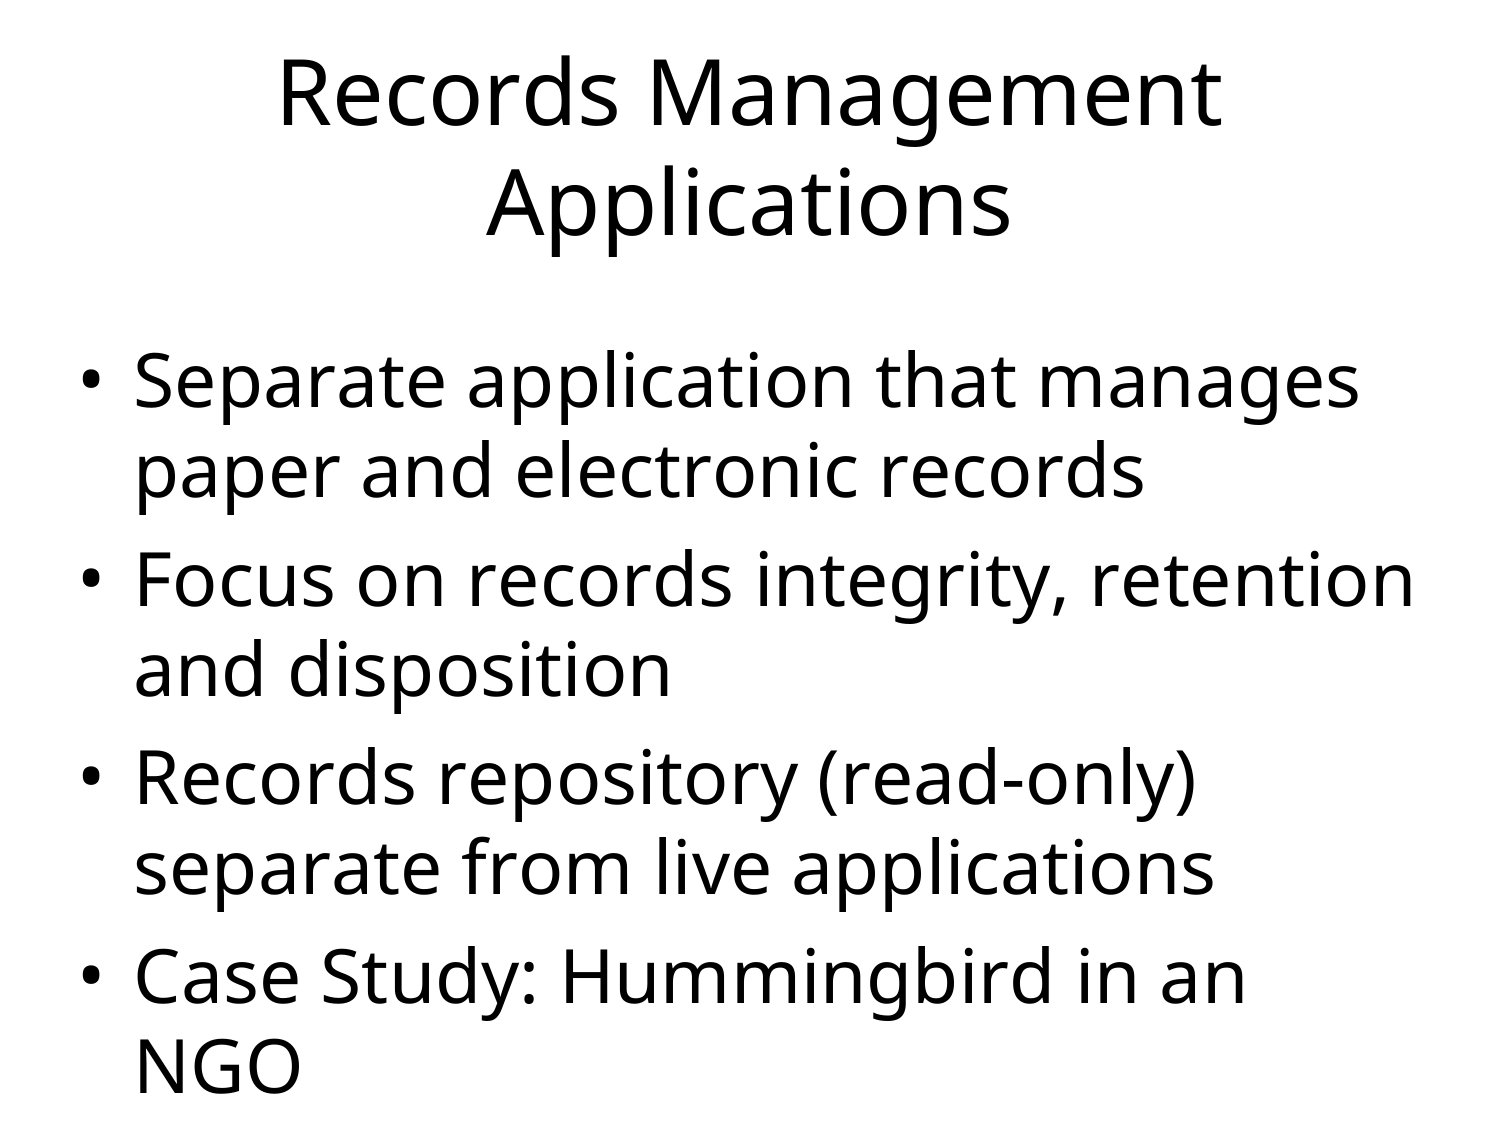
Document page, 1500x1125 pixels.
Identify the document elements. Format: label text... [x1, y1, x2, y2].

list Separate application that manages paper and electronic records Focus on records integrity, retention and disposition Records repository (read-only) separate from live applications Case Study: Hummingbird in an NGO [62, 324, 1438, 1125]
title Records Management Applications [0, 49, 1500, 238]
